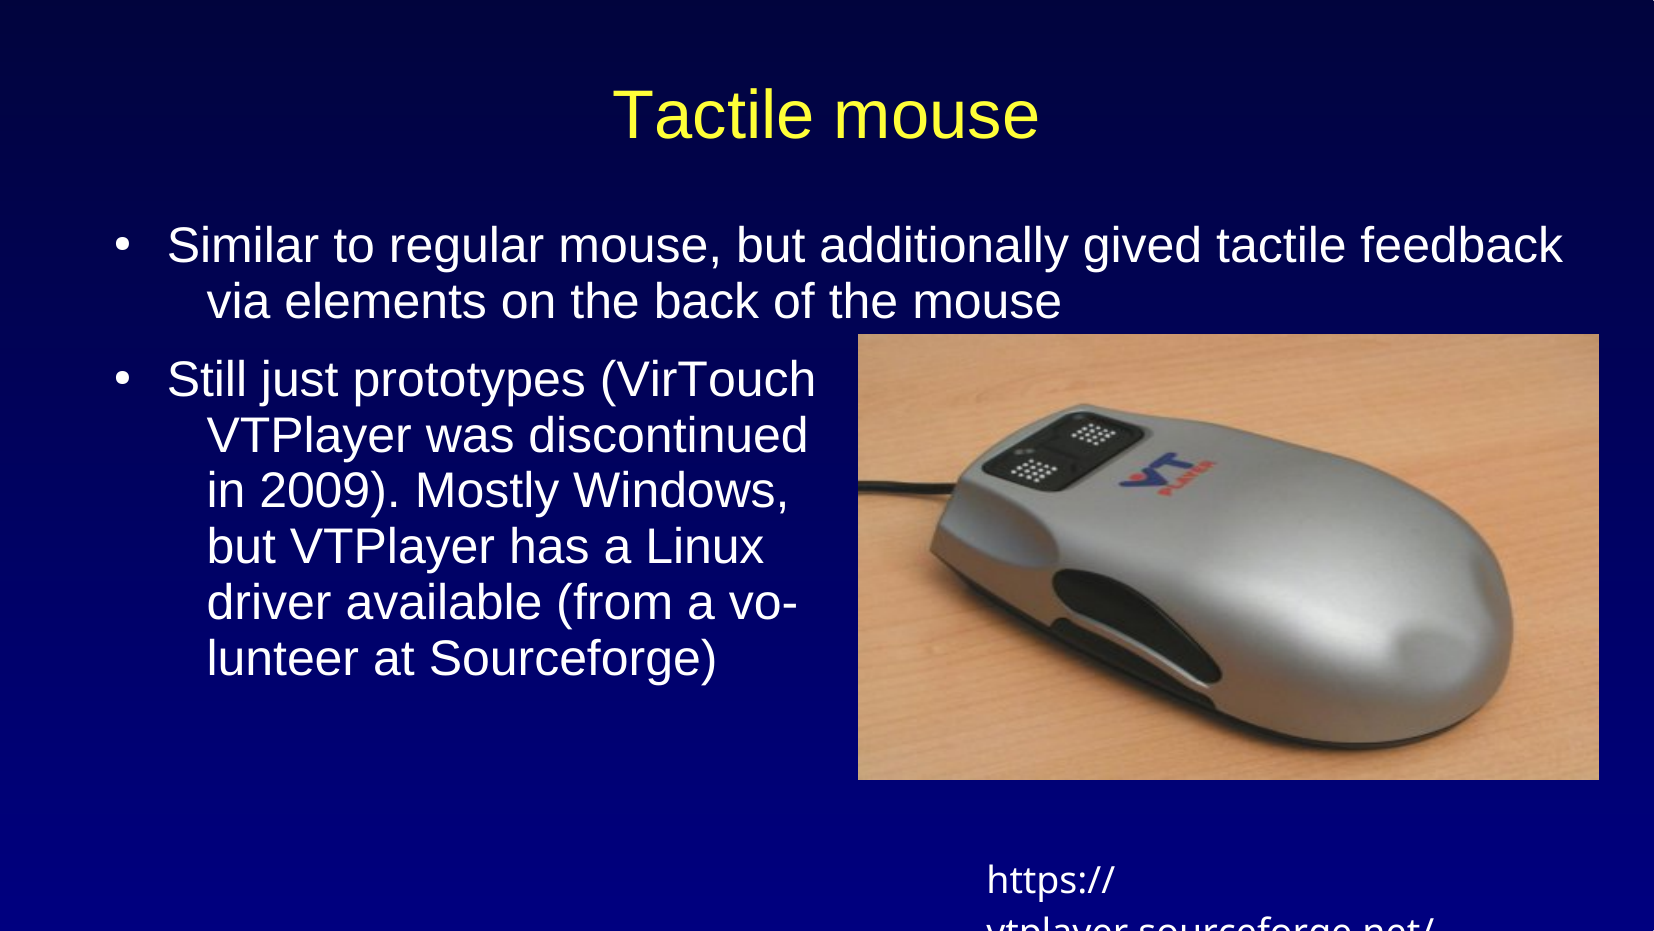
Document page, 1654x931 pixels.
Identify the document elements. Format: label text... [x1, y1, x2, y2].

picture [858, 334, 1599, 780]
title Tactile mouse [82, 37, 1571, 193]
text_box https://vtplayer.sourceforge.net/ [986, 853, 1550, 931]
list Similar to regular mouse, but additionally gived tactile feedback via elements on the back of the mouse Still just prototypes (VirTouch VTPlayer was discontinued in 2009). Mostly Windows, but VTPlayer has a Linux driver available (from a vo- lunteer at Sourceforge) [82, 217, 1571, 758]
